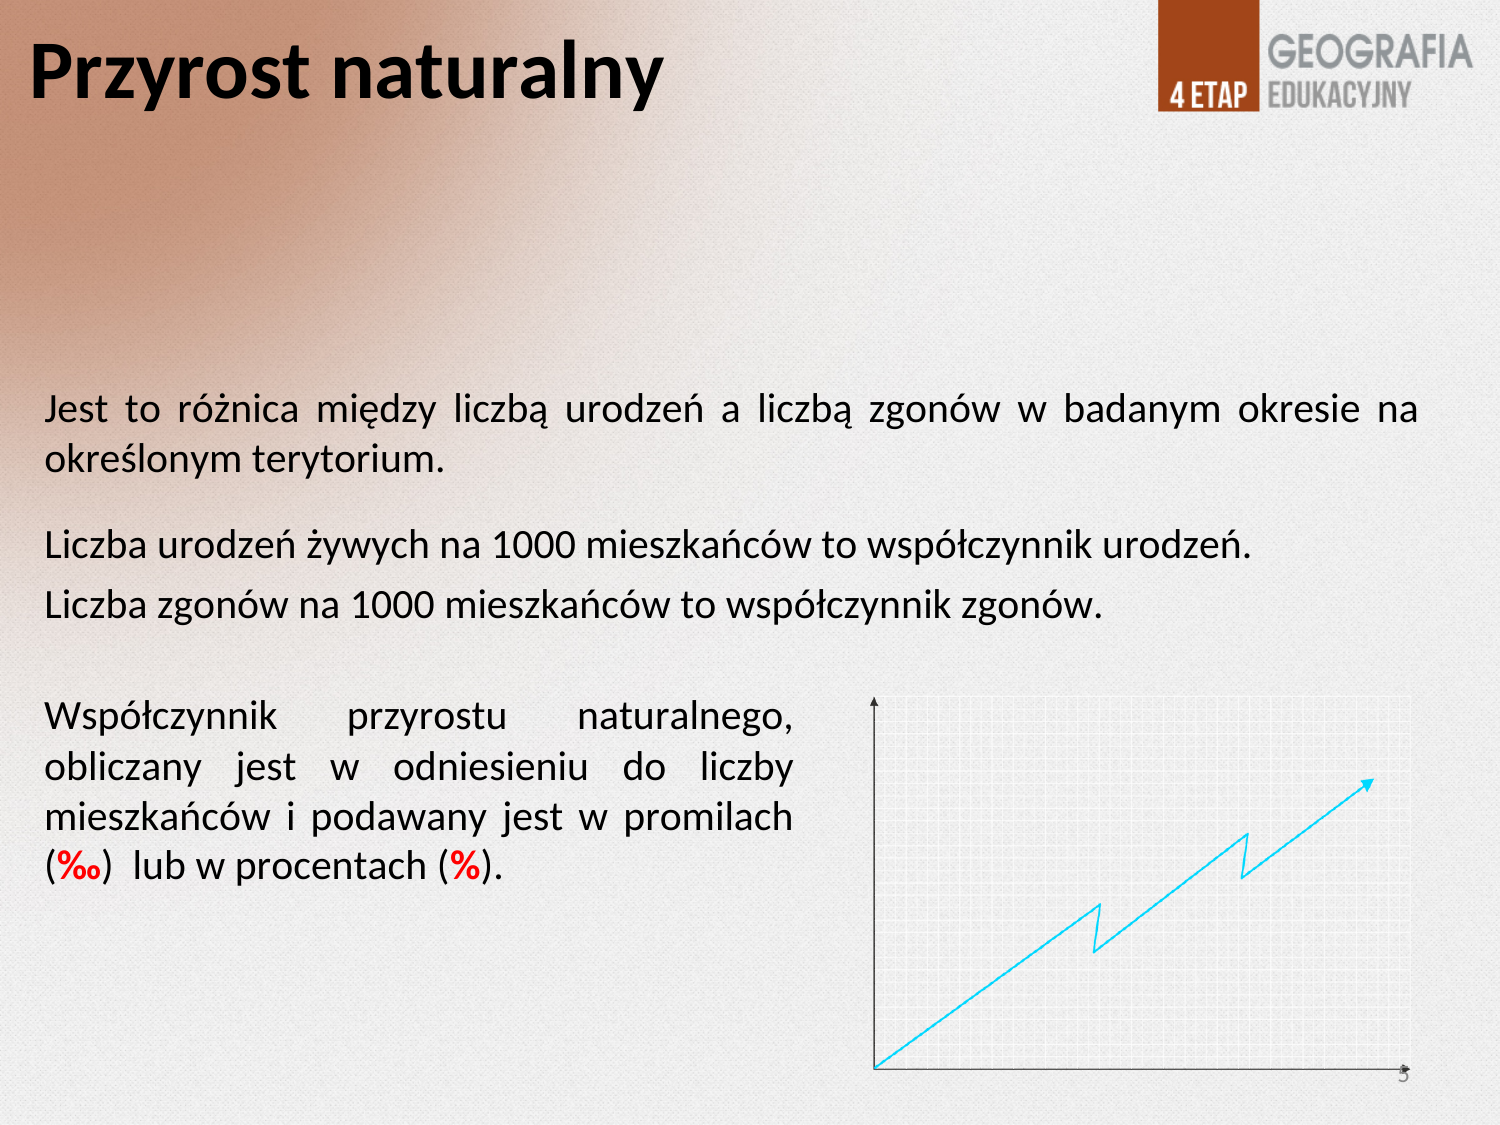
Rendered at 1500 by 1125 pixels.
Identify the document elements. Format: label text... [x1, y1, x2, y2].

text_box Przyrost naturalny [14, 0, 1365, 160]
text_box Współczynnik przyrostu naturalnego, obliczany jest w odniesieniu do liczby mieszkańców i podawany jest w promilach (‰) lub w procentach (%). [29, 680, 810, 897]
text_box <numer> [1074, 1042, 1426, 1103]
picture [0, 0, 1500, 1125]
text_box Jest to różnica między liczbą urodzeń a liczbą zgonów w badanym okresie na określonym terytorium. Liczba urodzeń żywych na 1000 mieszkańców to współczynnik urodzeń. Liczba zgonów na 1000 mieszkańców to współczynnik zgonów. [29, 373, 1436, 823]
